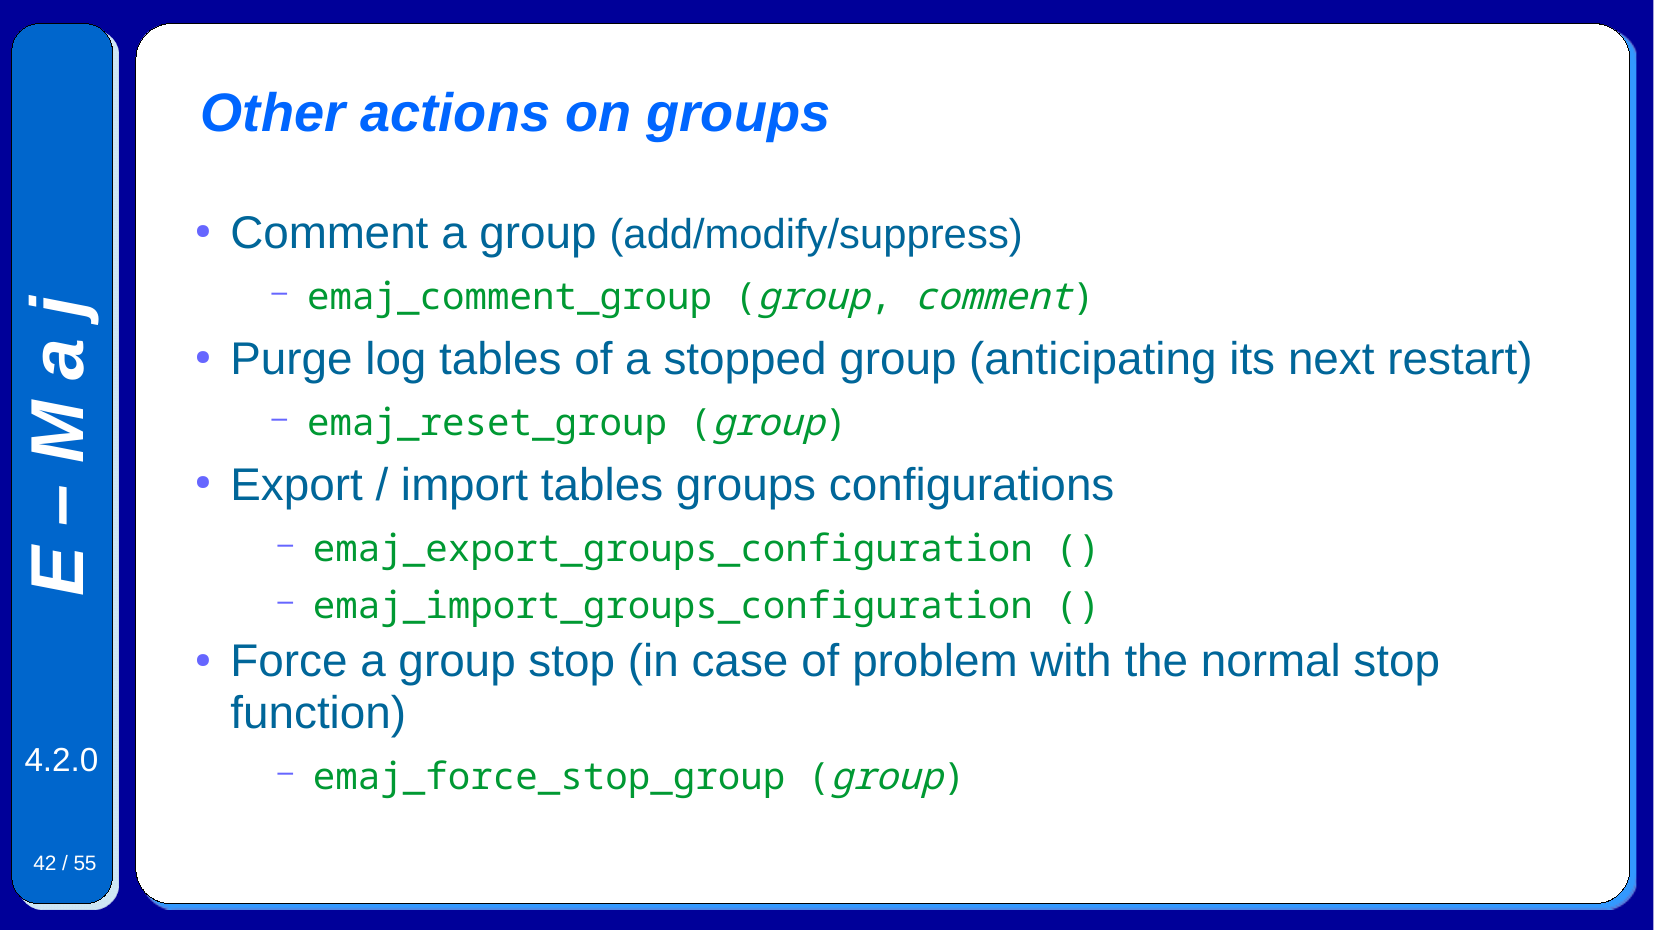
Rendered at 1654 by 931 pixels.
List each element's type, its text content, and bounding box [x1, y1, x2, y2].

list Comment a group (add/modify/suppress) emaj_comment_group (group, comment) Purge log tables of a stopped group (anticipating its next restart) emaj_reset_group (group) Export / import tables groups configurations emaj_export_groups_configuration () emaj_import_groups_configuration () Force a group stop (in case of problem with the normal stop function) emaj_force_stop_group (group) [177, 206, 1587, 827]
title Other actions on groups [200, 34, 1575, 191]
